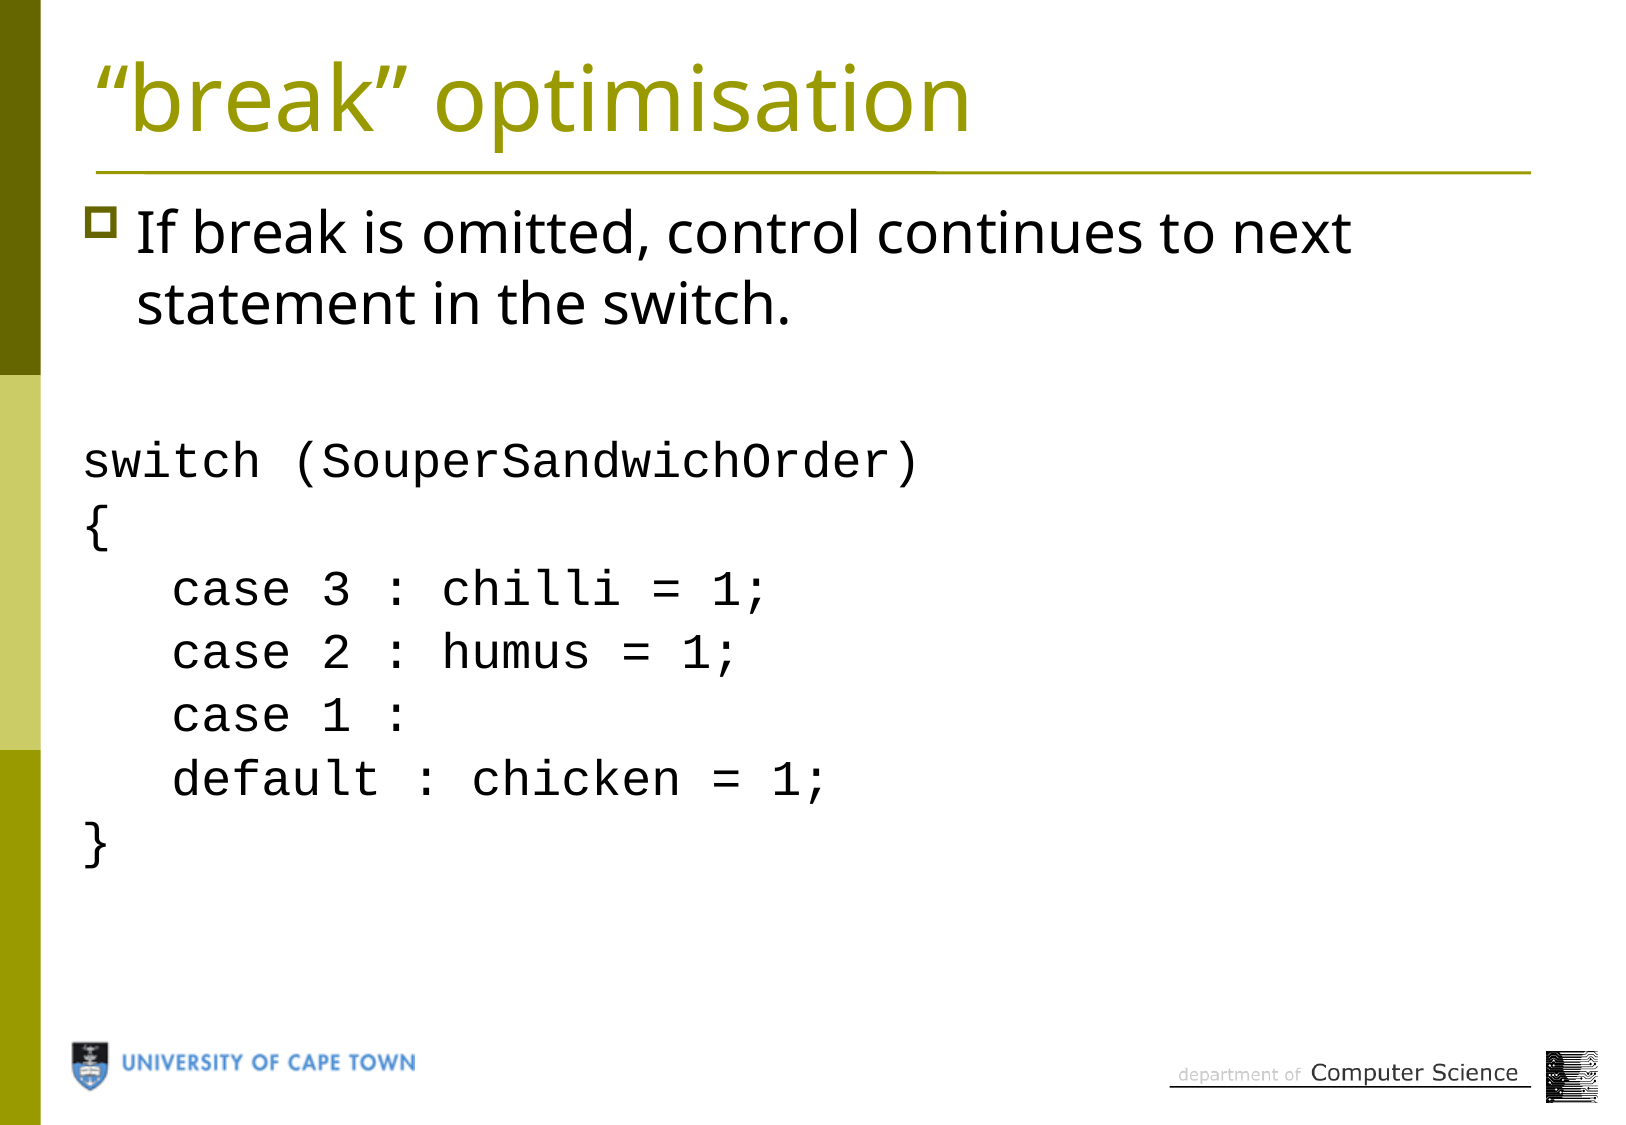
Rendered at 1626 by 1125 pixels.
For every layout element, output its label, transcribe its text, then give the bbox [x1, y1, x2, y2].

picture [1169, 1043, 1532, 1091]
title “break” optimisation [81, 21, 1543, 180]
picture [1546, 1051, 1598, 1103]
picture [61, 1024, 415, 1103]
list If break is omitted, control continues to next statement in the switch. switch (SouperSandwichOrder) { case 3 : chilli = 1; case 2 : humus = 1; case 1 : default : chicken = 1; } [81, 196, 1543, 1005]
